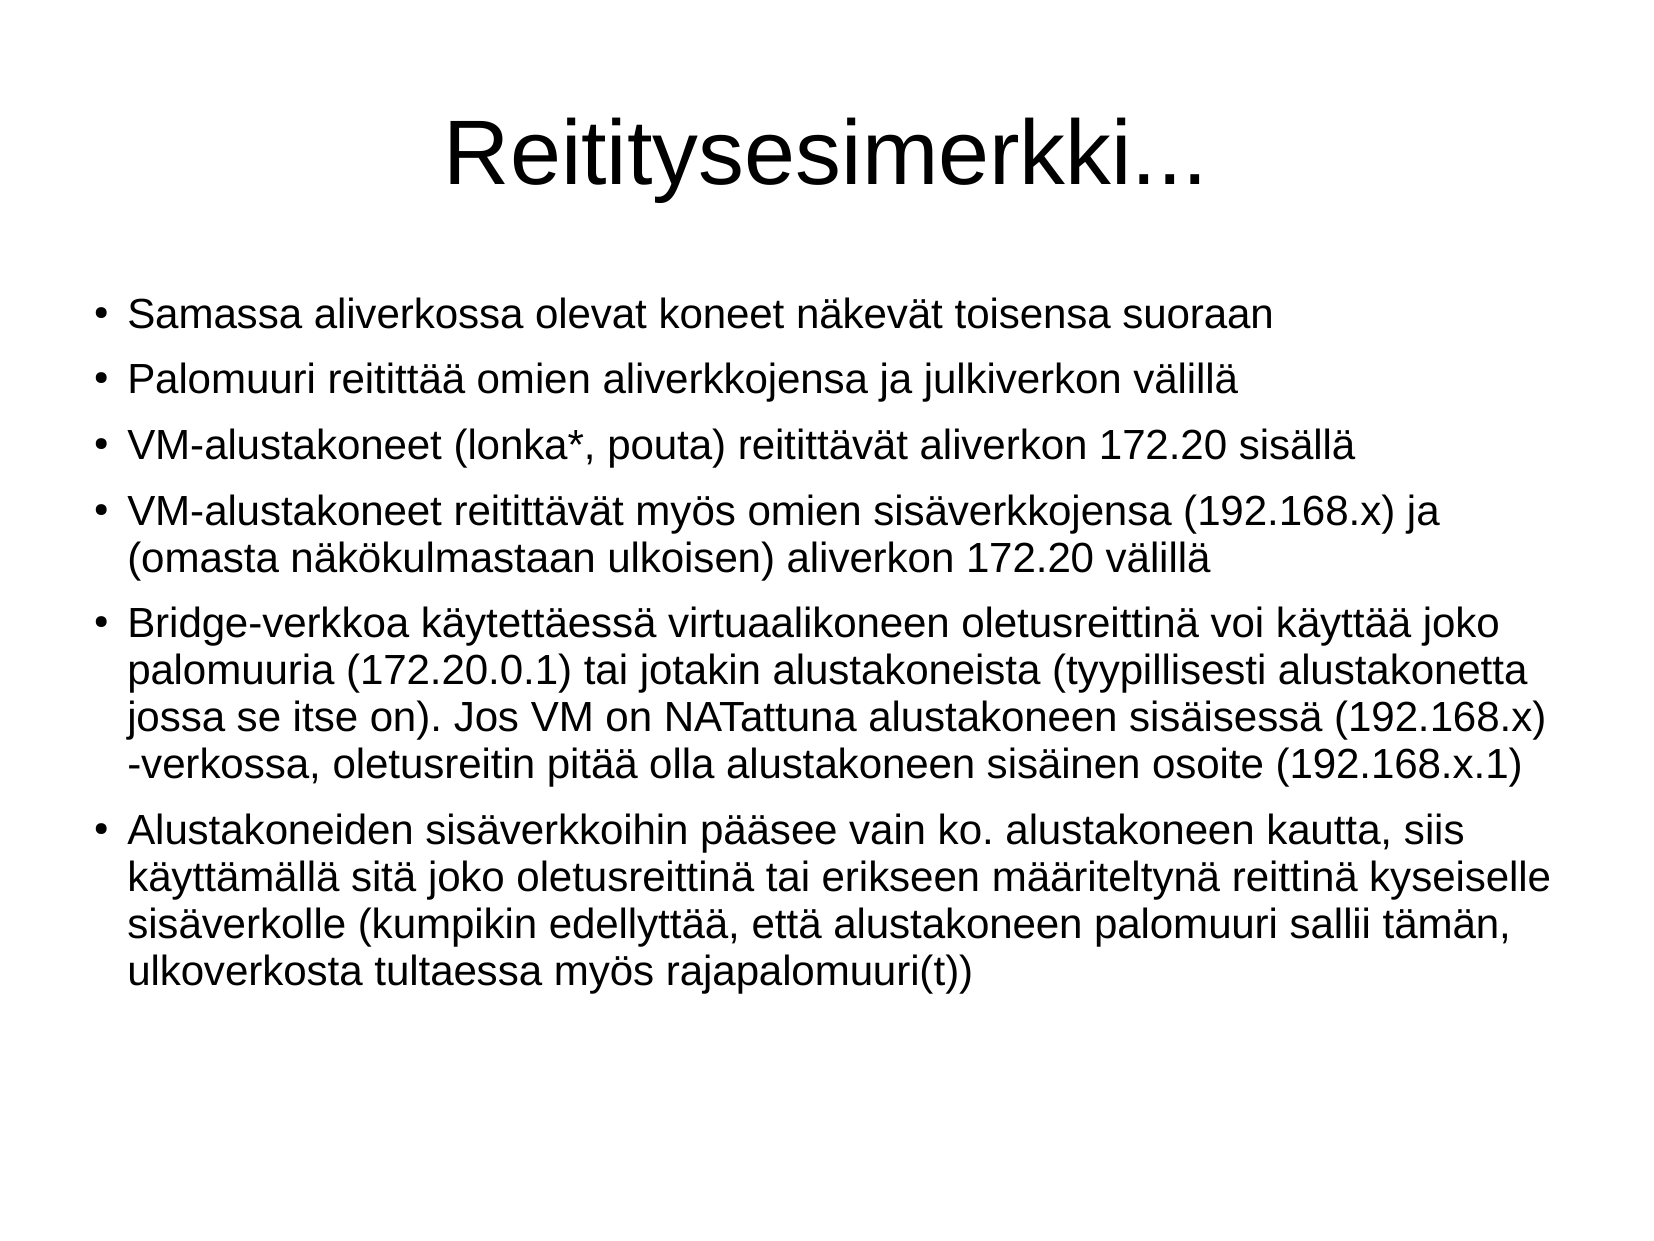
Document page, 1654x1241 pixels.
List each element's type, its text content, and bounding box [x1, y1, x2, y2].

list Samassa aliverkossa olevat koneet näkevät toisensa suoraan Palomuuri reitittää omien aliverkkojensa ja julkiverkon välillä VM-alustakoneet (lonka*, pouta) reitittävät aliverkon 172.20 sisällä VM-alustakoneet reitittävät myös omien sisäverkkojensa (192.168.x) ja (omasta näkökulmastaan ulkoisen) aliverkon 172.20 välillä Bridge-verkkoa käytettäessä virtuaalikoneen oletusreittinä voi käyttää joko palomuuria (172.20.0.1) tai jotakin alustakoneista (tyypillisesti alustakonetta jossa se itse on). Jos VM on NATattuna alustakoneen sisäisessä (192.168.x) -verkossa, oletusreitin pitää olla alustakoneen sisäinen osoite (192.168.x.1) Alustakoneiden sisäverkkoihin pääsee vain ko. alustakoneen kautta, siis käyttämällä sitä joko oletusreittinä tai erikseen määriteltynä reittinä kyseiselle sisäverkolle (kumpikin edellyttää, että alustakoneen palomuuri sallii tämän, ulkoverkosta tultaessa myös rajapalomuuri(t)) [82, 290, 1571, 1010]
title Reititysesimerkki... [82, 49, 1571, 257]
